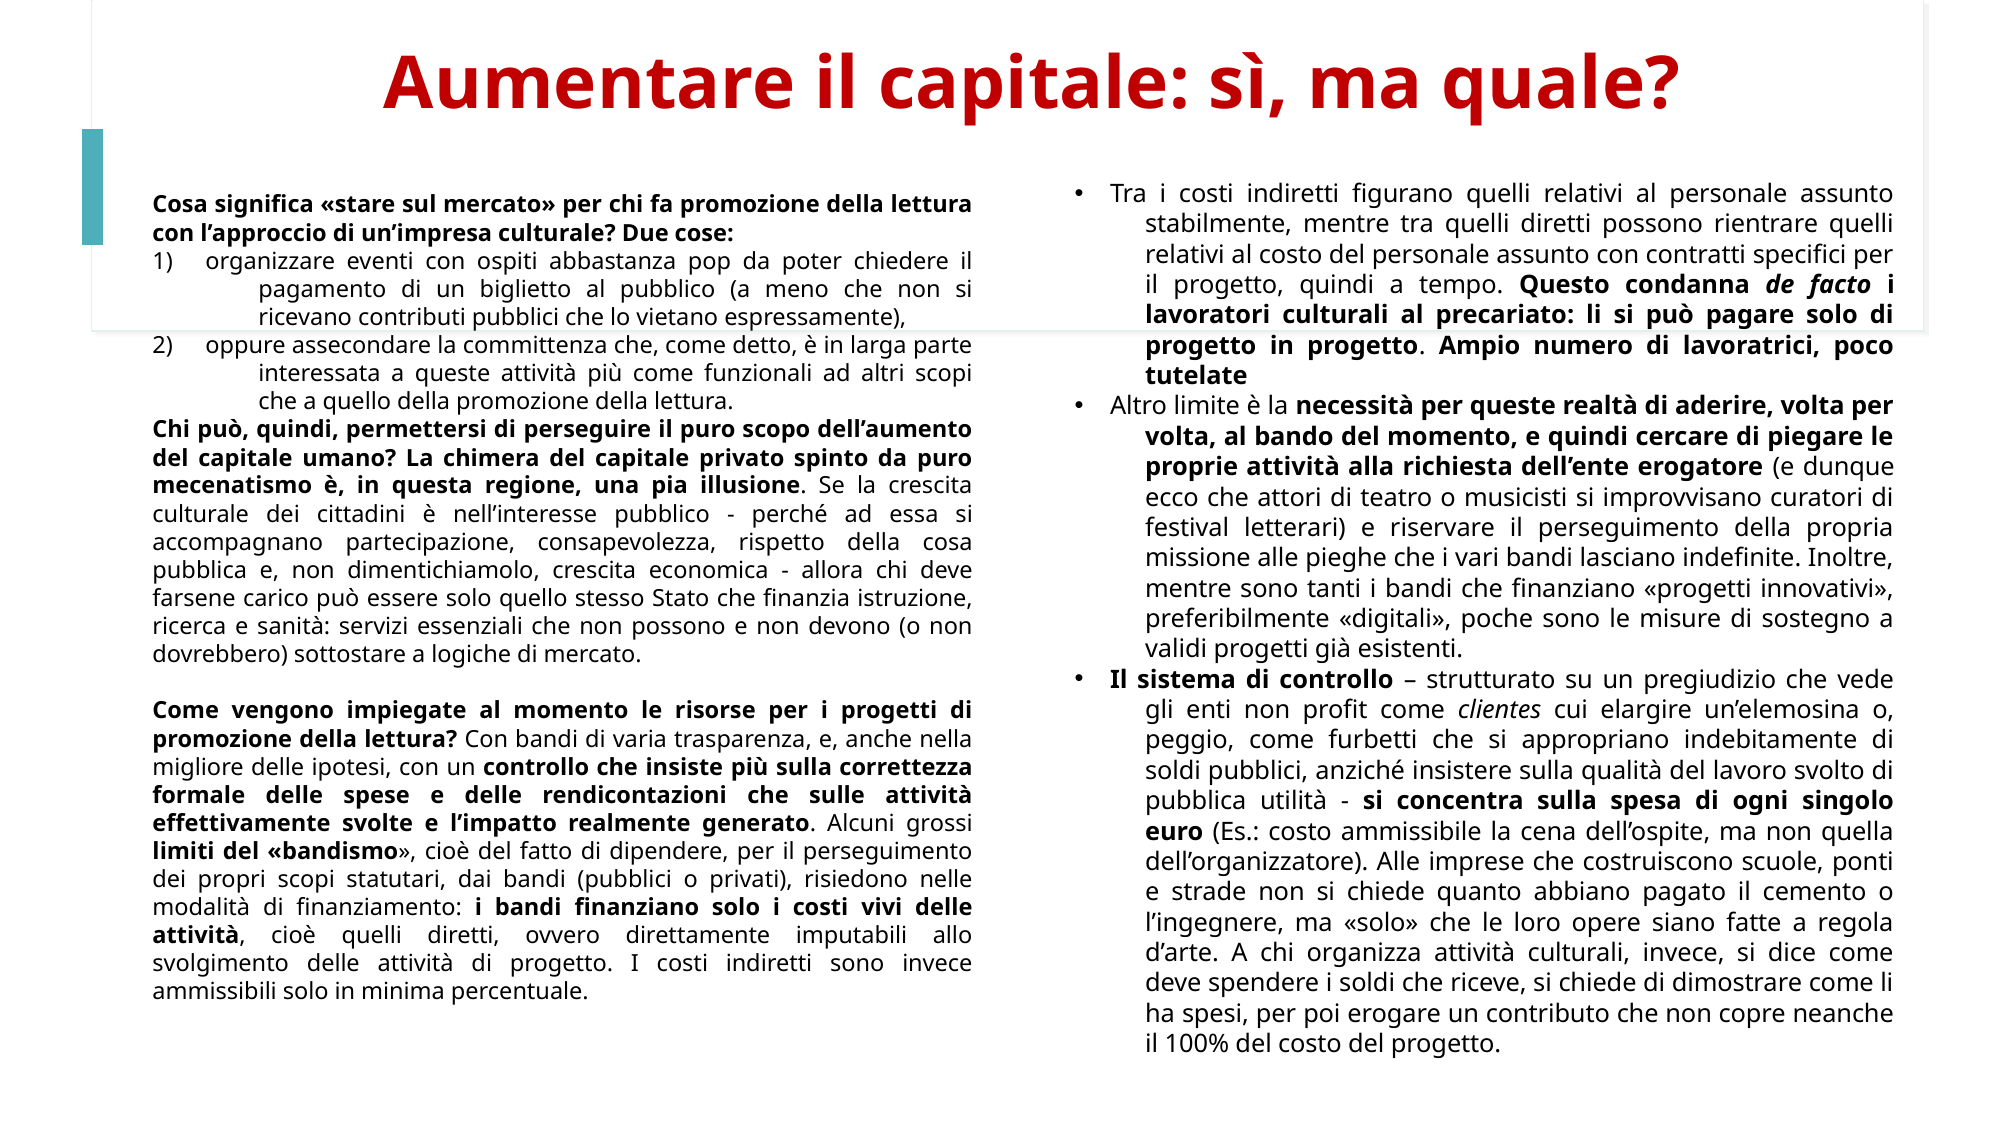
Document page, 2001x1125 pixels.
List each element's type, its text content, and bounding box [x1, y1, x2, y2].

list Tra i costi indiretti figurano quelli relativi al personale assunto stabilmente, mentre tra quelli diretti possono rientrare quelli relativi al costo del personale assunto con contratti specifici per il progetto, quindi a tempo. Questo condanna de facto i lavoratori culturali al precariato: li si può pagare solo di progetto in progetto. Ampio numero di lavoratrici, poco tutelate Altro limite è la necessità per queste realtà di aderire, volta per volta, al bando del momento, e quindi cercare di piegare le proprie attività alla richiesta dell’ente erogatore (e dunque ecco che attori di teatro o musicisti si improvvisano curatori di festival letterari) e riservare il perseguimento della propria missione alle pieghe che i vari bandi lasciano indefinite. Inoltre, mentre sono tanti i bandi che finanziano «progetti innovativi», preferibilmente «digitali», poche sono le misure di sostegno a validi progetti già esistenti. Il sistema di controllo – strutturato su un pregiudizio che vede gli enti non profit come clientes cui elargire un’elemosina o, peggio, come furbetti che si appropriano indebitamente di soldi pubblici, anziché insistere sulla qualità del lavoro svolto di pubblica utilità - si concentra sulla spesa di ogni singolo euro (Es.: costo ammissibile la cena dell’ospite, ma non quella dell’organizzatore). Alle imprese che costruiscono scuole, ponti e strade non si chiede quanto abbiano pagato il cemento o l’ingegnere, ma «solo» che le loro opere siano fatte a regola d’arte. A chi organizza attività culturali, invece, si dice come deve spendere i soldi che riceve, si chiede di dimostrare come li ha spesi, per poi erogare un contributo che non copre neanche il 100% del costo del progetto. [1059, 169, 1910, 1088]
title Aumentare il capitale: sì, ma quale? [198, 37, 1866, 130]
list Cosa significa «stare sul mercato» per chi fa promozione della lettura con l’approccio di un’impresa culturale? Due cose: organizzare eventi con ospiti abbastanza pop da poter chiedere il pagamento di un biglietto al pubblico (a meno che non si ricevano contributi pubblici che lo vietano espressamente), oppure assecondare la committenza che, come detto, è in larga parte interessata a queste attività più come funzionali ad altri scopi che a quello della promozione della lettura. Chi può, quindi, permettersi di perseguire il puro scopo dell’aumento del capitale umano? La chimera del capitale privato spinto da puro mecenatismo è, in questa regione, una pia illusione. Se la crescita culturale dei cittadini è nell’interesse pubblico - perché ad essa si accompagnano partecipazione, consapevolezza, rispetto della cosa pubblica e, non dimentichiamolo, crescita economica - allora chi deve farsene carico può essere solo quello stesso Stato che finanzia istruzione, ricerca e sanità: servizi essenziali che non possono e non devono (o non dovrebbero) sottostare a logiche di mercato. Come vengono impiegate al momento le risorse per i progetti di promozione della lettura? Con bandi di varia trasparenza, e, anche nella migliore delle ipotesi, con un controllo che insiste più sulla correttezza formale delle spese e delle rendicontazioni che sulle attività effettivamente svolte e l’impatto realmente generato. Alcuni grossi limiti del «bandismo», cioè del fatto di dipendere, per il perseguimento dei propri scopi statutari, dai bandi (pubblici o privati), risiedono nelle modalità di finanziamento: i bandi finanziano solo i costi vivi delle attività, cioè quelli diretti, ovvero direttamente imputabili allo svolgimento delle attività di progetto. I costi indiretti sono invece ammissibili solo in minima percentuale. [137, 182, 988, 1014]
